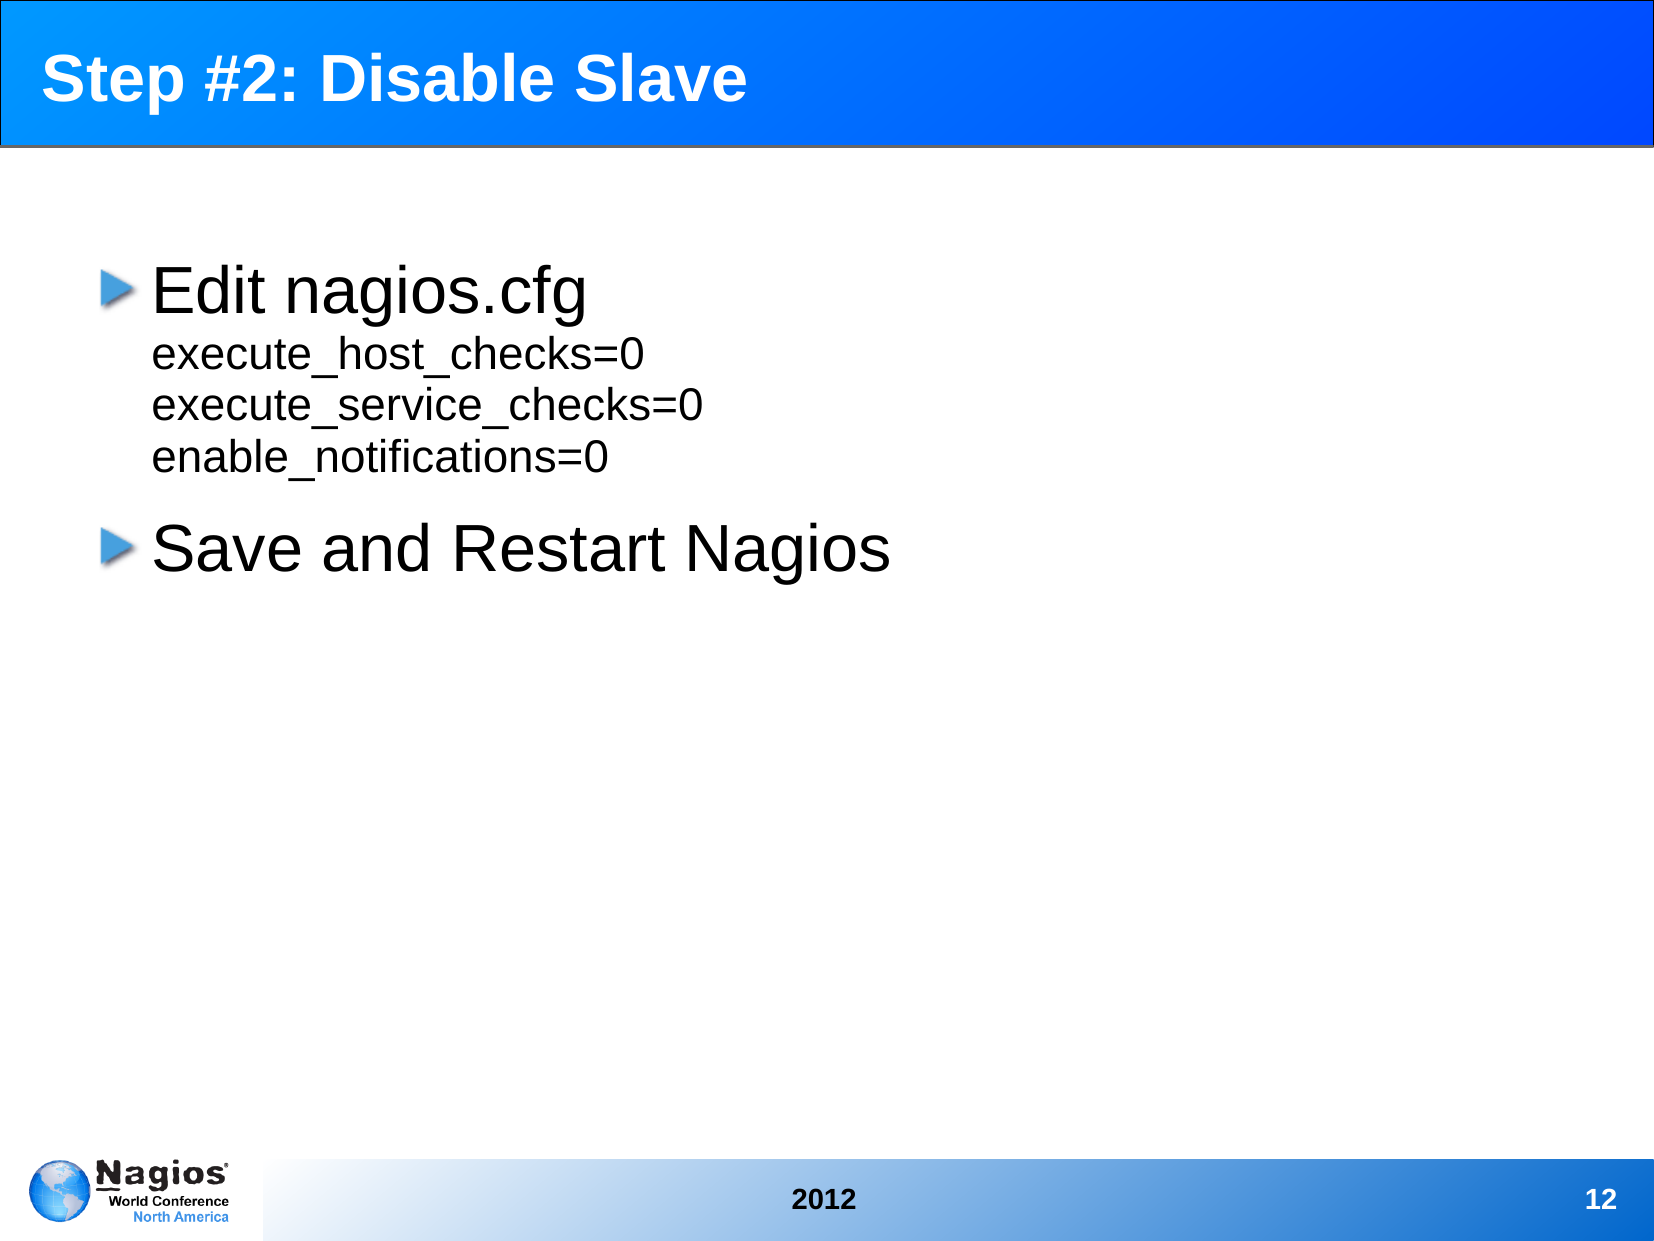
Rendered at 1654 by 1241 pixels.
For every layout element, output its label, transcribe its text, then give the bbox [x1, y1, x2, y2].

list Edit nagios.cfg execute_host_checks=0 execute_service_checks=0 enable_notifications=0 Save and Restart Nagios [80, 253, 1569, 1058]
picture [29, 1159, 229, 1235]
title Step #2: Disable Slave [41, 36, 1248, 120]
